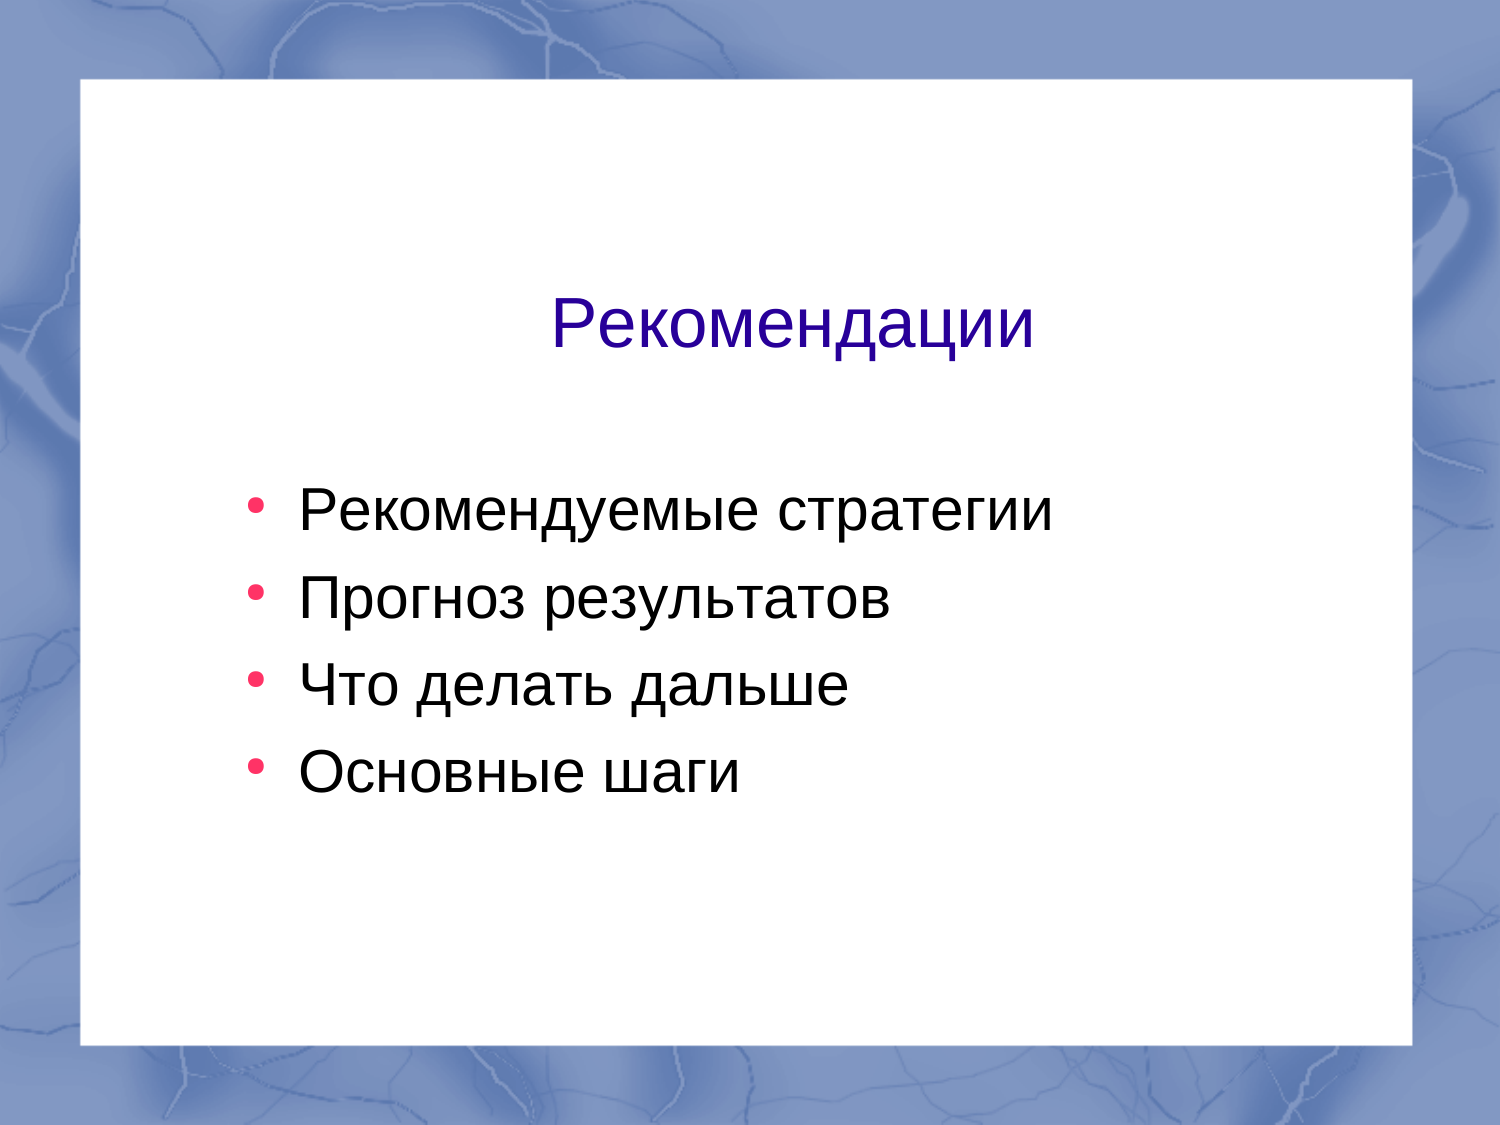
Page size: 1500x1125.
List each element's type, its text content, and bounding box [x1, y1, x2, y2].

title Рекомендации [212, 199, 1375, 438]
picture [0, 0, 1500, 1125]
list Рекомендуемые стратегии Прогноз результатов Что делать дальше Основные шаги [212, 462, 1375, 1013]
